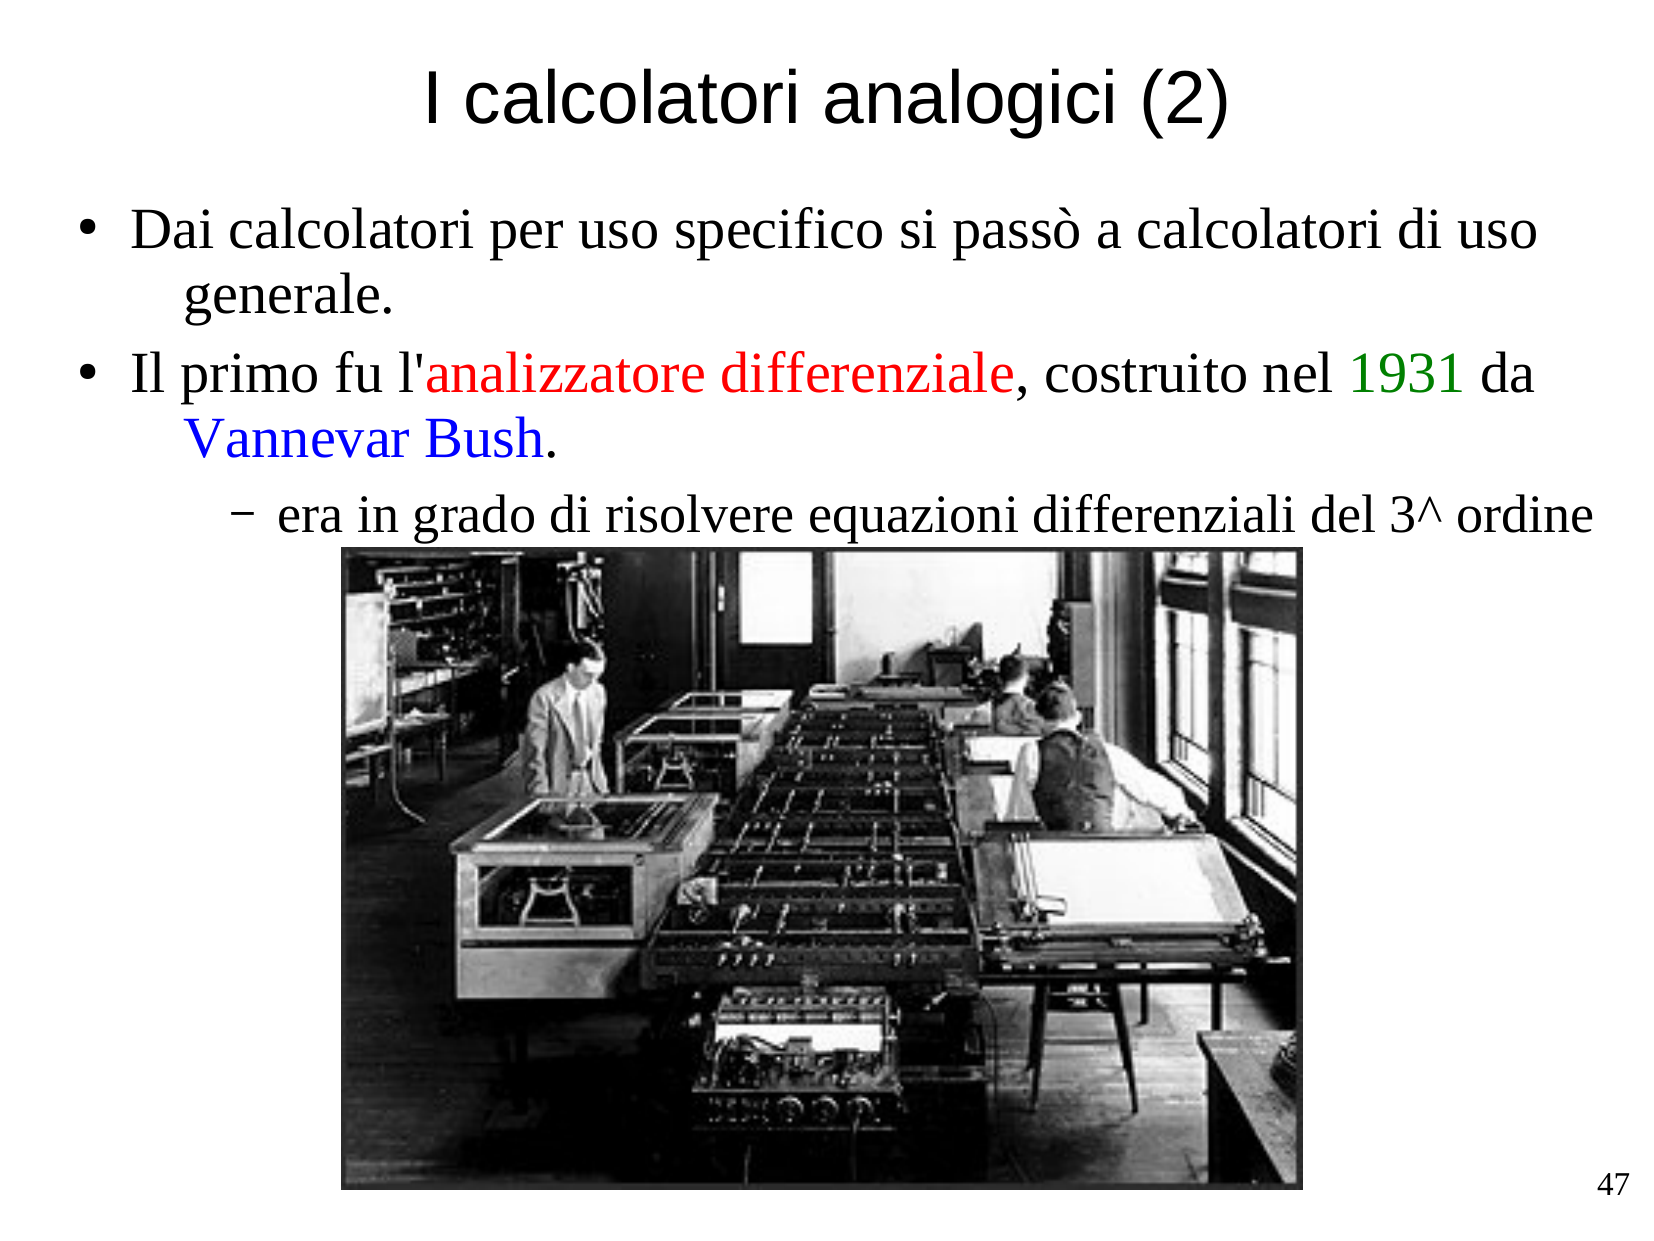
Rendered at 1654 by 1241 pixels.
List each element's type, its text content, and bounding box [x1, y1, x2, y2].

title I calcolatori analogici (2) [37, 30, 1617, 166]
picture [341, 547, 1303, 1190]
list Dai calcolatori per uso specifico si passò a calcolatori di uso generale. Il primo fu l'analizzatore differenziale, costruito nel 1931 da Vannevar Bush. era in grado di risolvere equazioni differenziali del 3^ ordine [42, 196, 1612, 1187]
